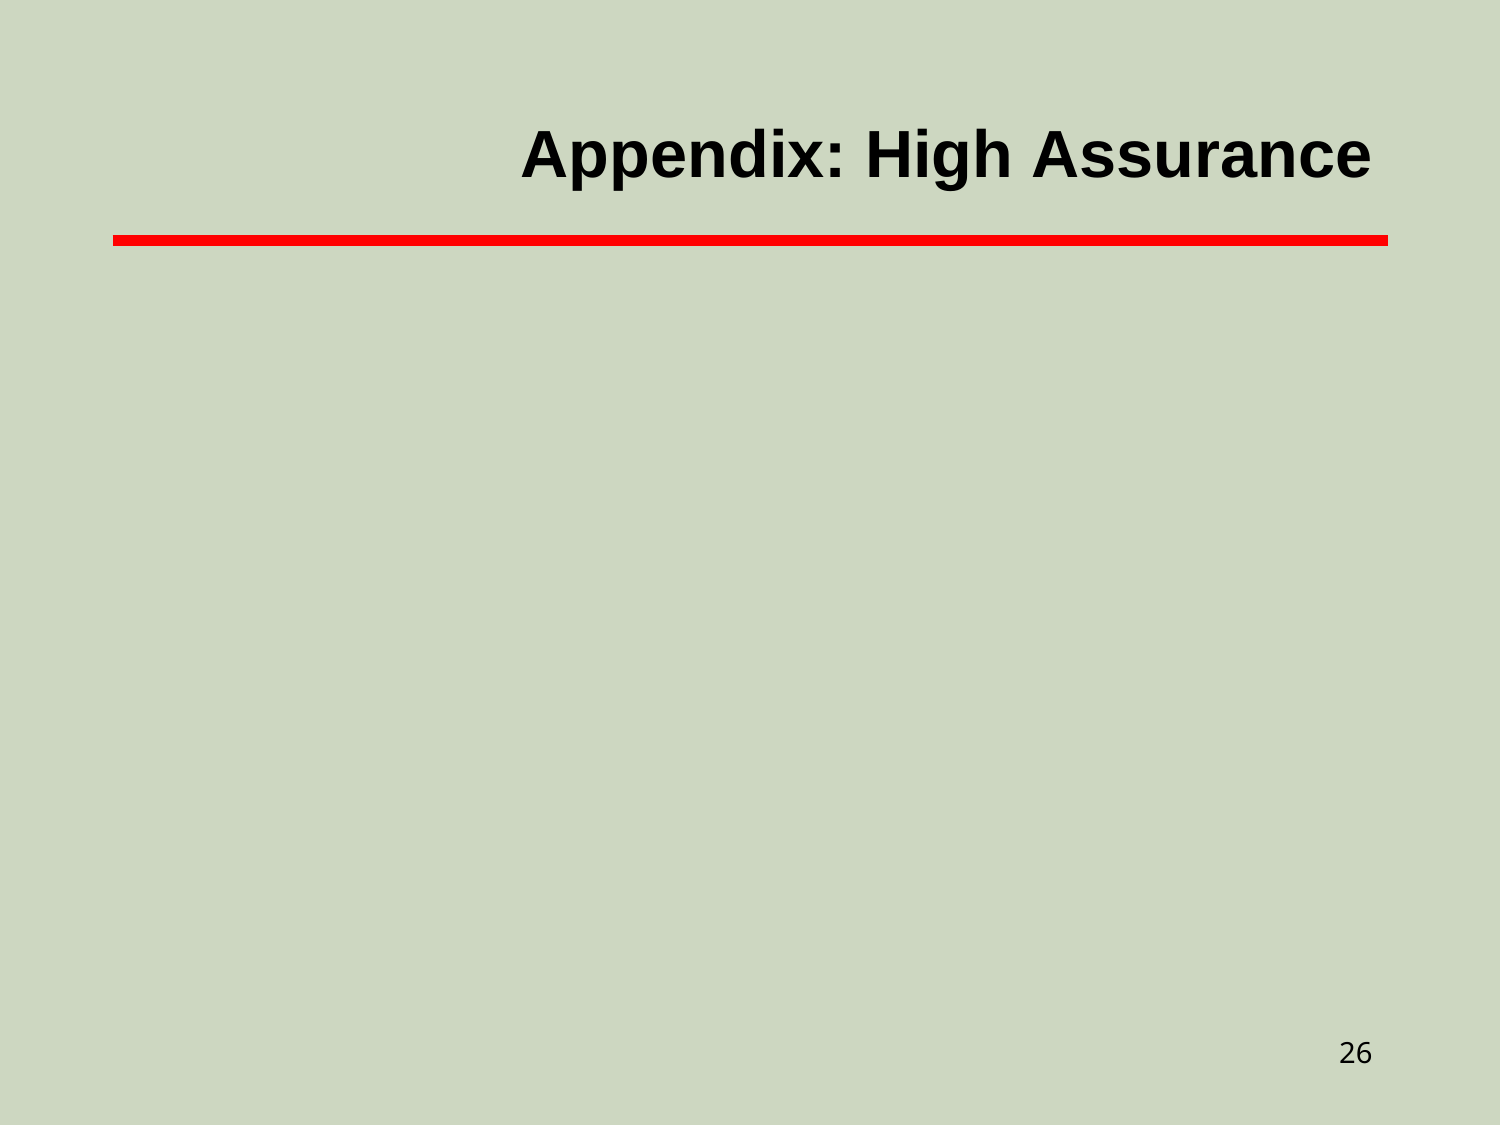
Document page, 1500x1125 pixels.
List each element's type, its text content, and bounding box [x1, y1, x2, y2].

title Appendix: High Assurance [337, 85, 1388, 224]
